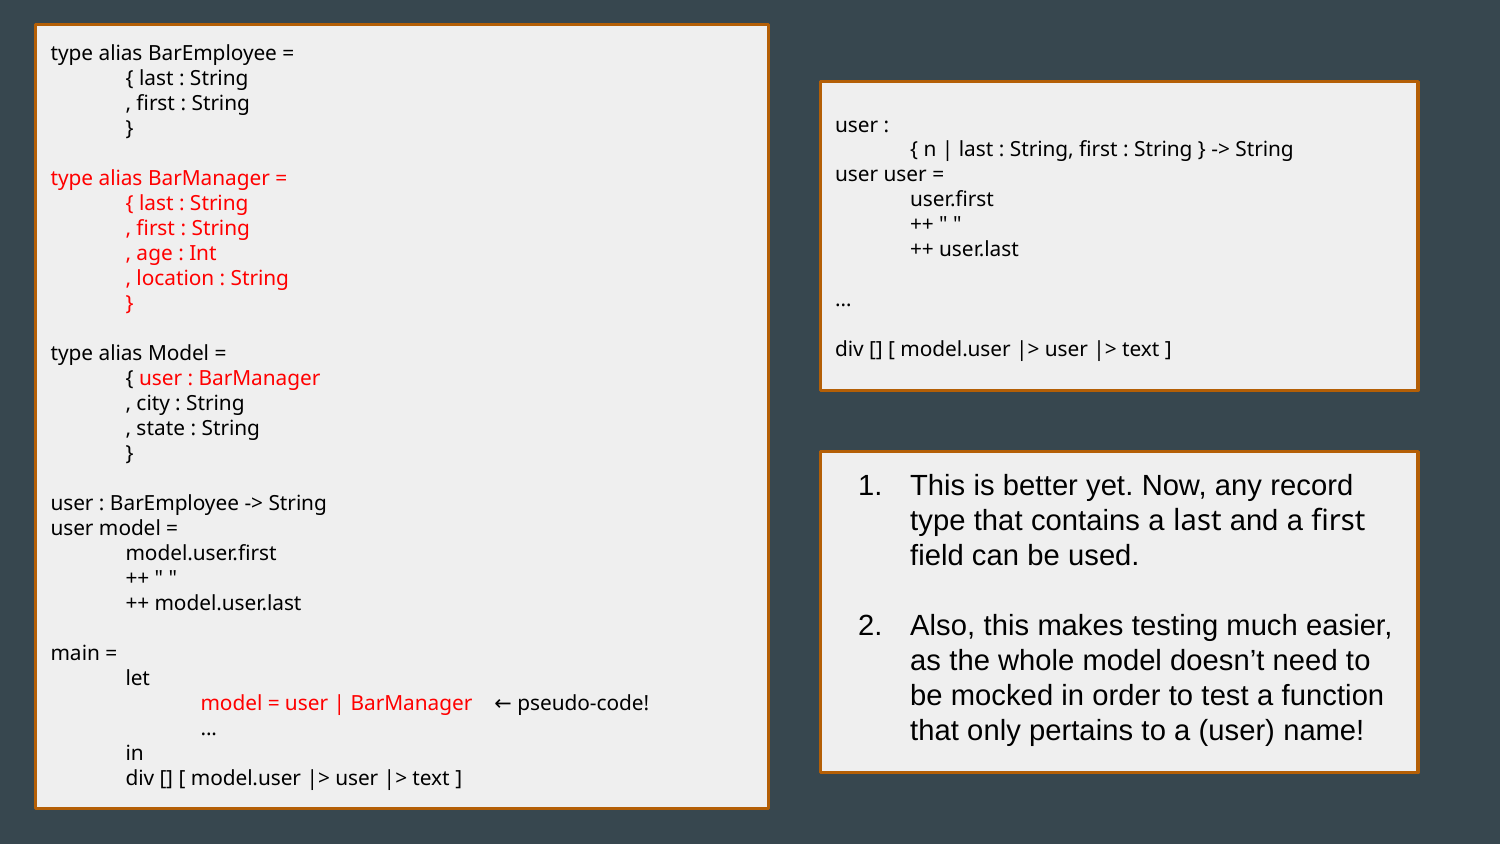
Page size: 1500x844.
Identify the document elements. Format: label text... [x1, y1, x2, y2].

text_box This is better yet. Now, any record type that contains a last and a first field can be used. Also, this makes testing much easier, as the whole model doesn’t need to be mocked in order to test a function that only pertains to a (user) name! [820, 451, 1419, 773]
text_box type alias BarEmployee = { last : String , first : String } type alias BarManager = { last : String , first : String , age : Int , location : String } type alias Model = { user : BarManager , city : String , state : String } user : BarEmployee -> String user model = model.user.first ++ " " ++ model.user.last main = let model = user | BarManager ← pseudo-code! ... in div [] [ model.user |> user |> text ] [35, 24, 769, 809]
text_box user : { n | last : String, first : String } -> String user user = user.first ++ " " ++ user.last … div [] [ model.user |> user |> text ] [820, 81, 1419, 391]
